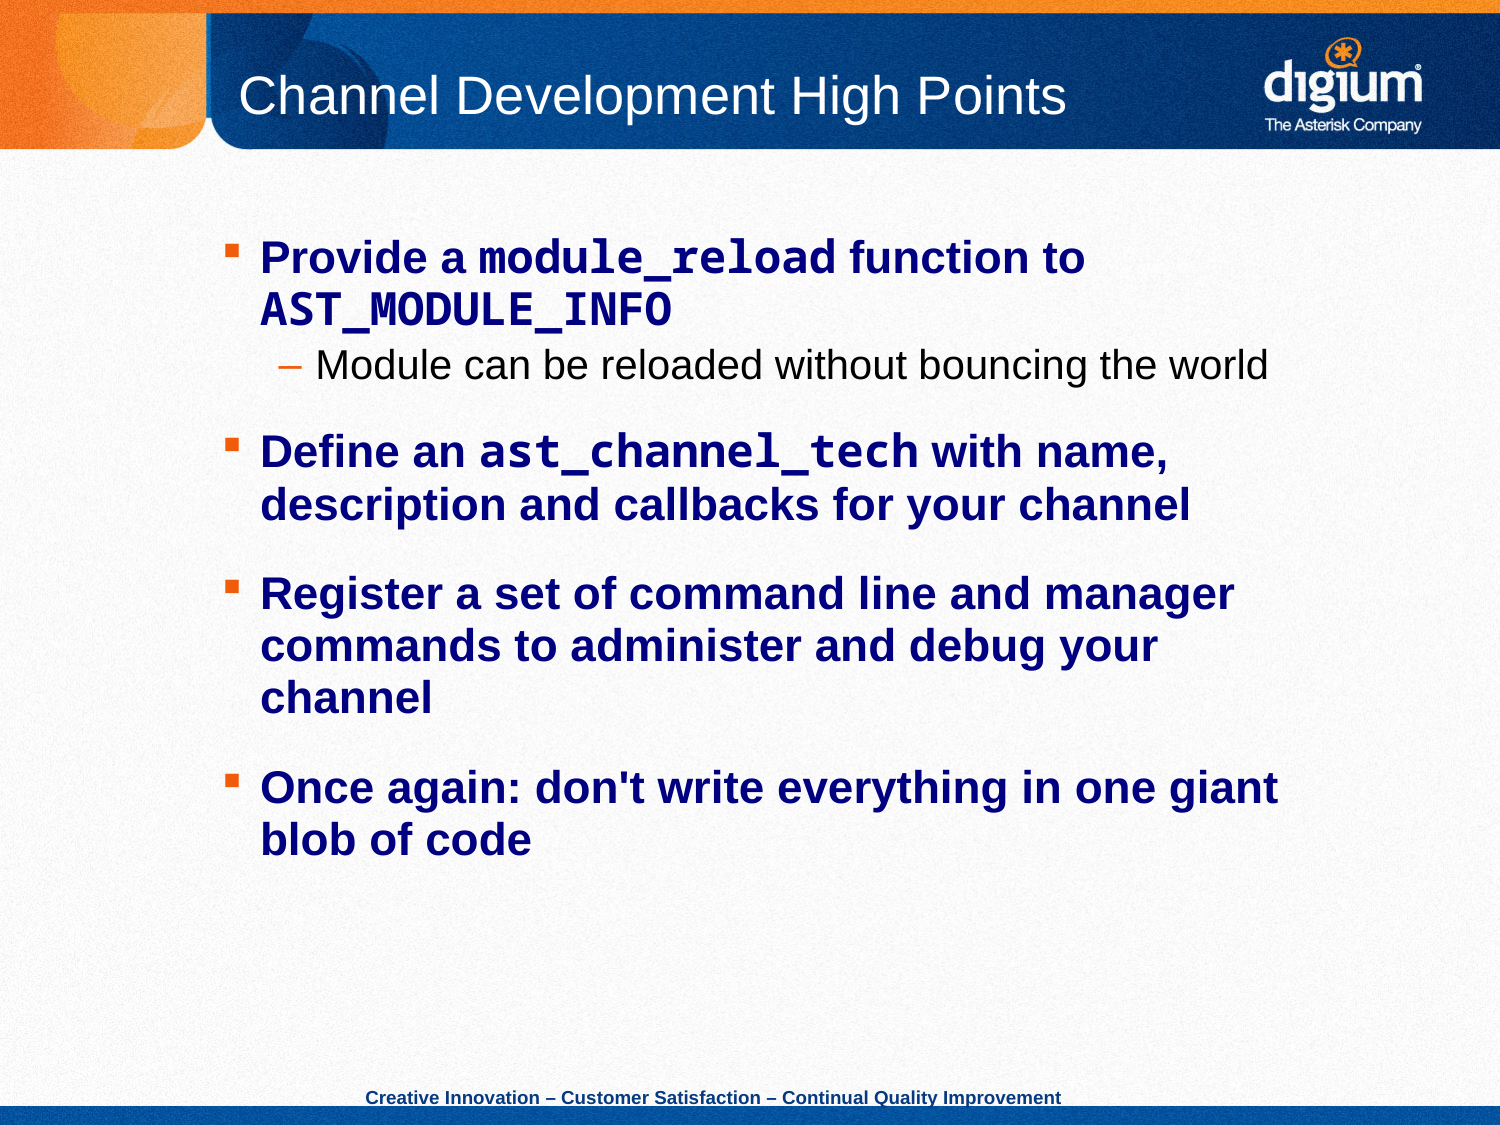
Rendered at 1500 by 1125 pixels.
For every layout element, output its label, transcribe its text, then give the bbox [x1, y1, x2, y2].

picture [0, 0, 1500, 1125]
title Channel Development High Points [238, 27, 1243, 127]
list Provide a module_reload function to AST_MODULE_INFO Module can be reloaded without bouncing the world Define an ast_channel_tech with name, description and callbacks for your channel Register a set of command line and manager commands to administer and debug your channel Once again: don't write everything in one giant blob of code [206, 224, 1301, 877]
